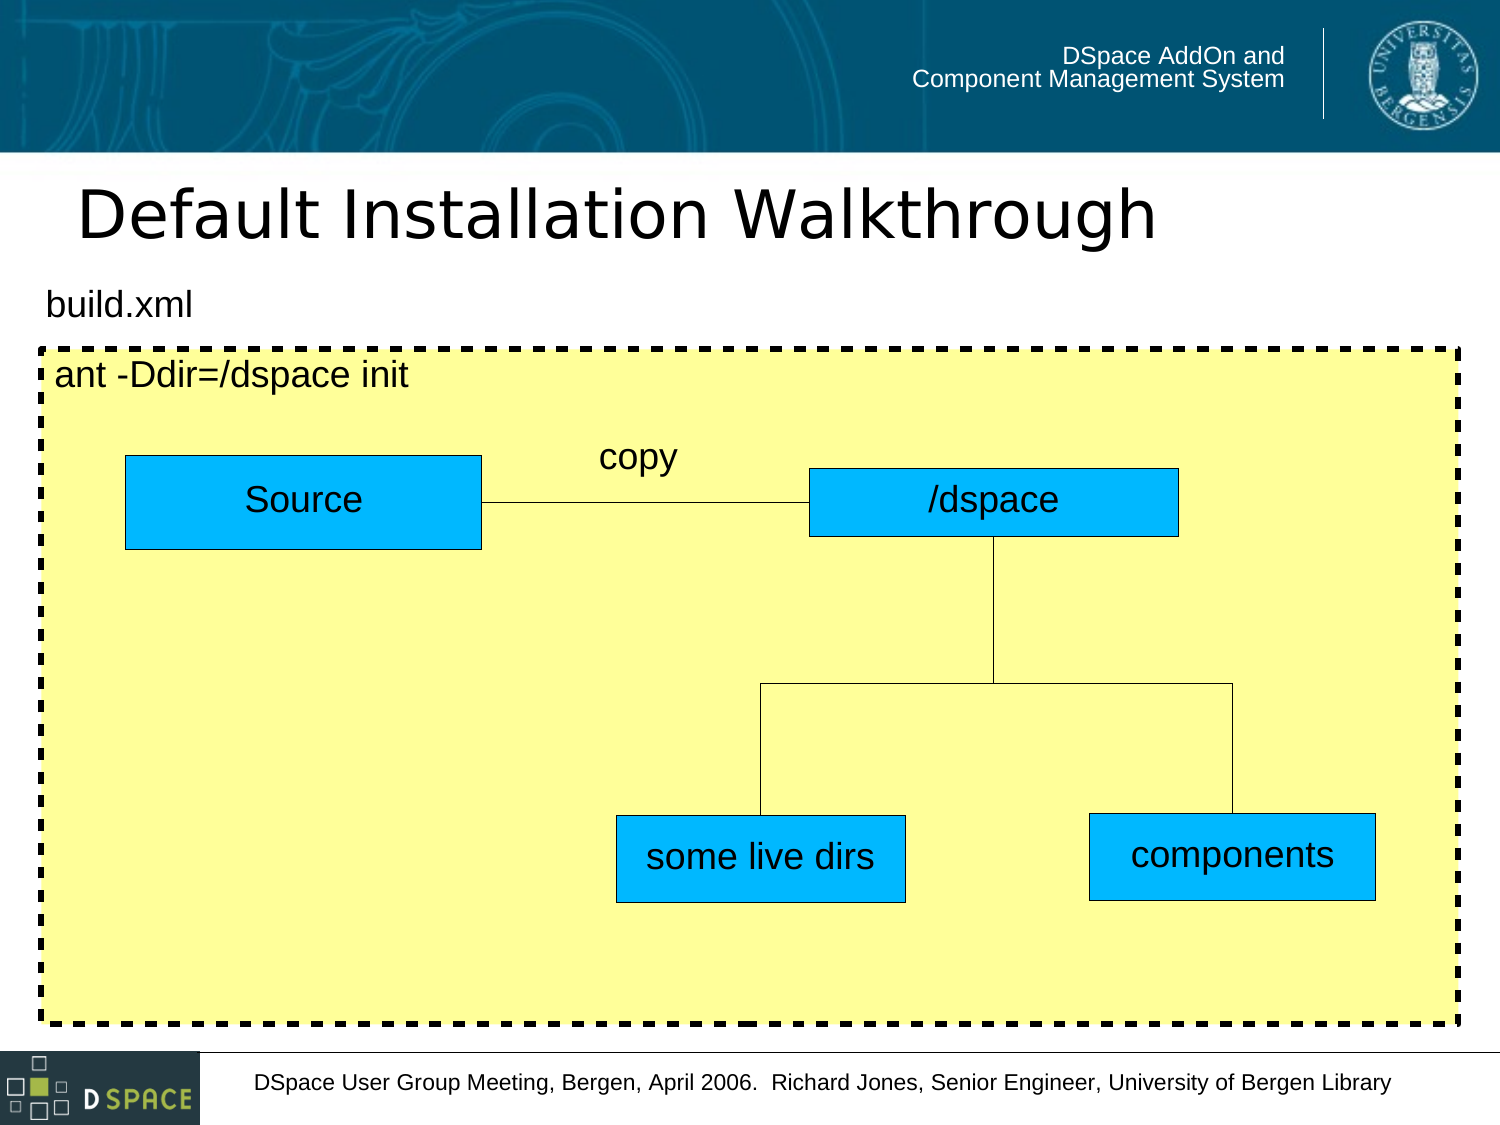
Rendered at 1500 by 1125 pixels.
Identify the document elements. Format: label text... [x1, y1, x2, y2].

text_box ant -Ddir=/dspace init [54, 360, 462, 405]
picture [1368, 21, 1478, 131]
title Default Installation Walkthrough [76, 162, 1427, 278]
text_box components [1089, 813, 1376, 901]
picture [0, 151, 1500, 1125]
text_box build.xml [45, 290, 215, 335]
text_box [41, 349, 1459, 1025]
text_box some live dirs [616, 815, 906, 903]
text_box Source [125, 455, 482, 550]
text_box /dspace [809, 468, 1179, 537]
text_box copy [598, 442, 683, 487]
